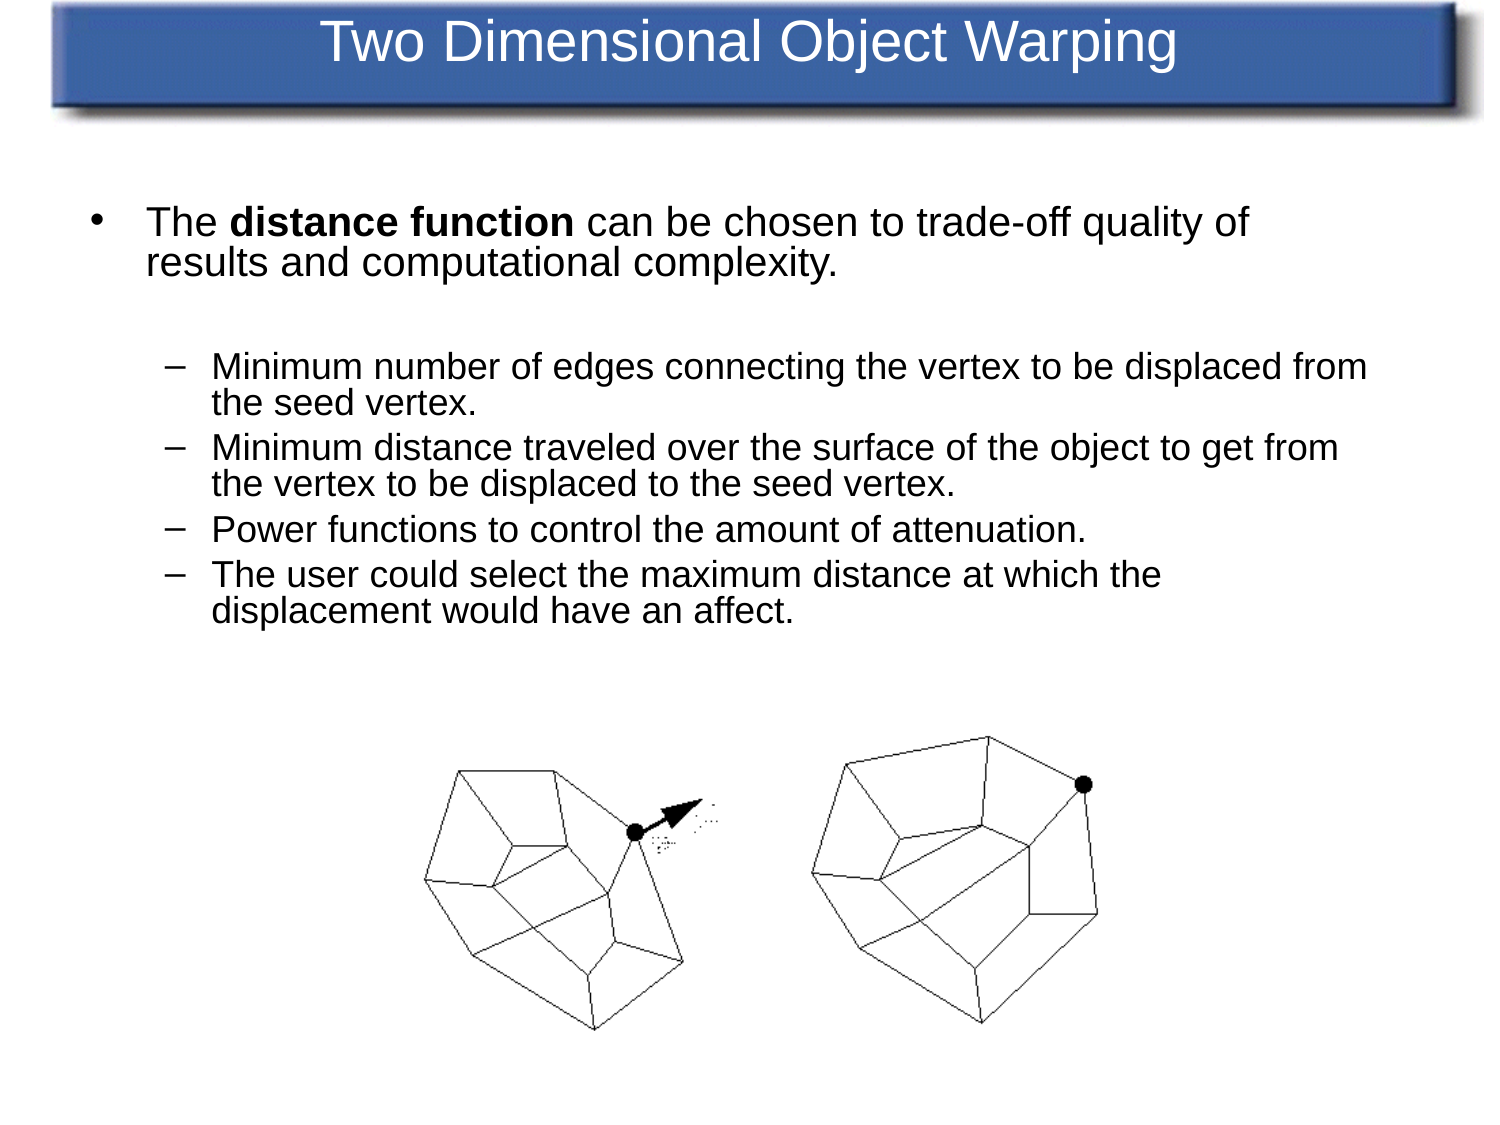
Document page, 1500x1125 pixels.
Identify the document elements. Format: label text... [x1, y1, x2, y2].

picture [50, 0, 1484, 127]
picture [412, 724, 1113, 1046]
list The distance function can be chosen to trade-off quality of results and computational complexity. Minimum number of edges connecting the vertex to be displaced from the seed vertex. Minimum distance traveled over the surface of the object to get from the vertex to be displaced to the seed vertex. Power functions to control the amount of attenuation. The user could select the maximum distance at which the displacement would have an affect. [74, 196, 1388, 940]
title Two Dimensional Object Warping [75, 0, 1426, 81]
